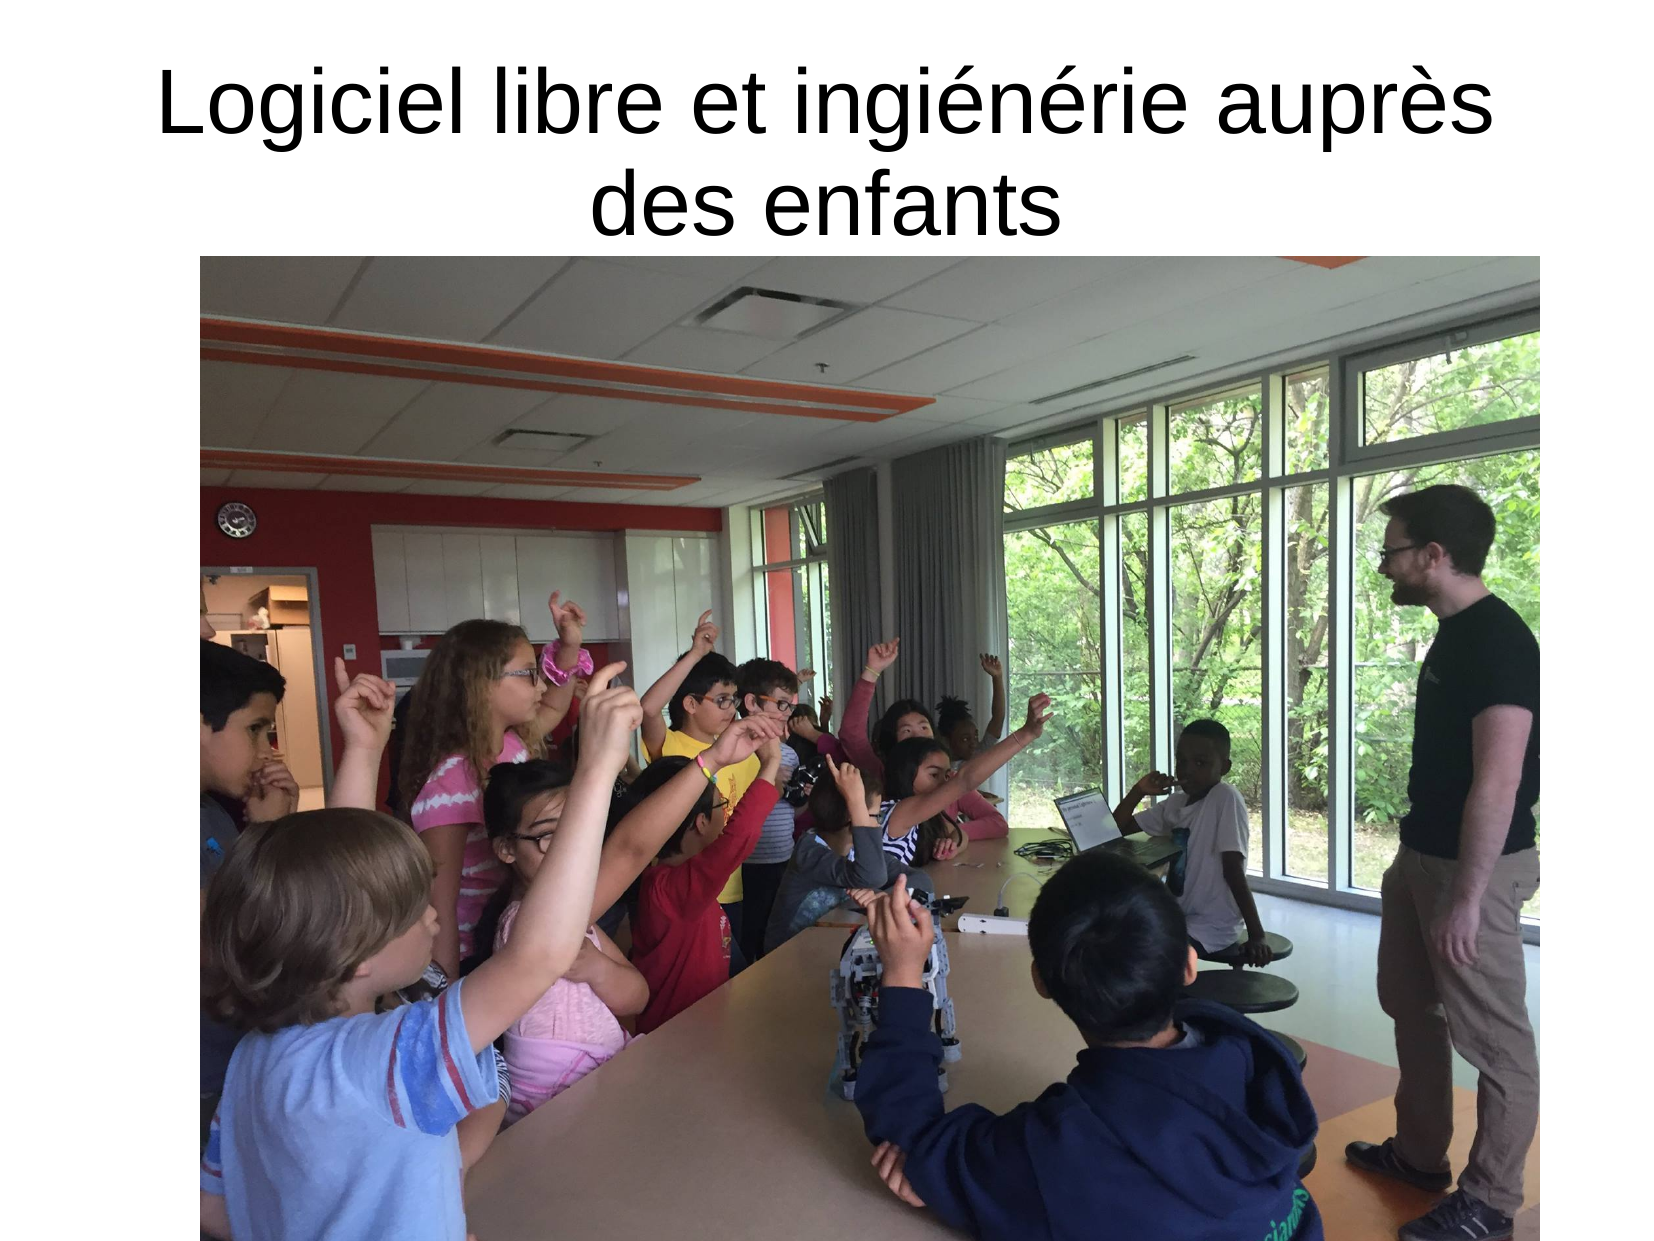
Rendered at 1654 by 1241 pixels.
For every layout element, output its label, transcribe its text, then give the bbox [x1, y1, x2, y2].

title Logiciel libre et ingiénérie auprès des enfants [82, 49, 1571, 257]
picture [200, 256, 1540, 1241]
